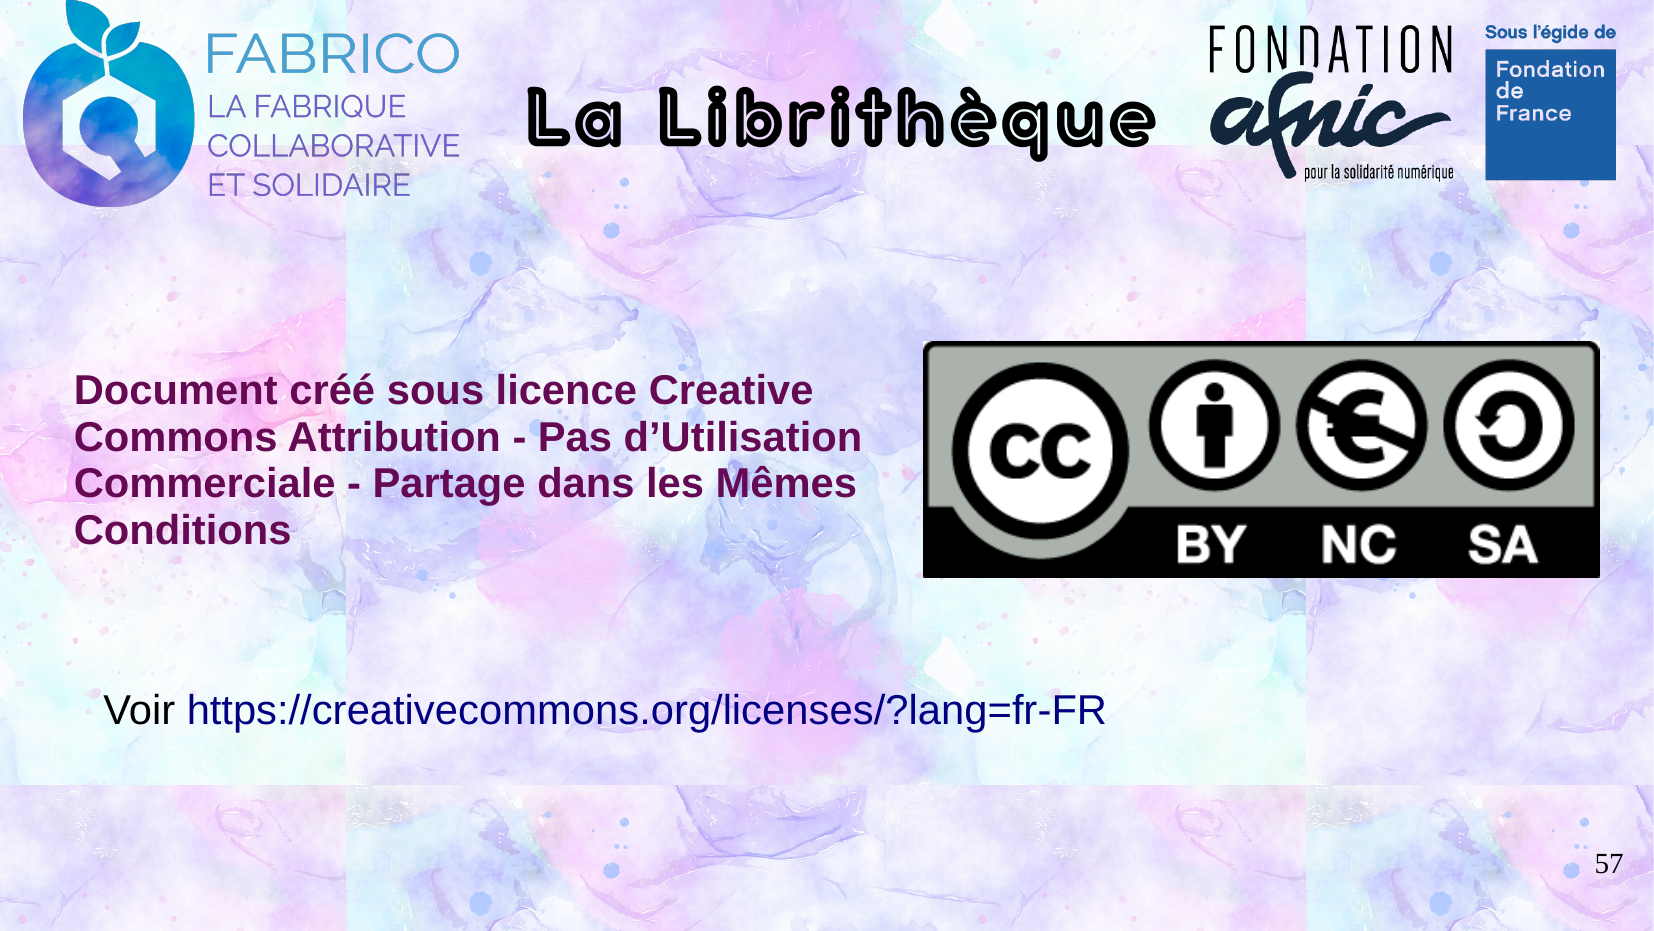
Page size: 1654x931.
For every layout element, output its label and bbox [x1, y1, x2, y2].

picture [923, 341, 1600, 578]
picture [23, 0, 459, 207]
picture [503, 0, 1653, 207]
